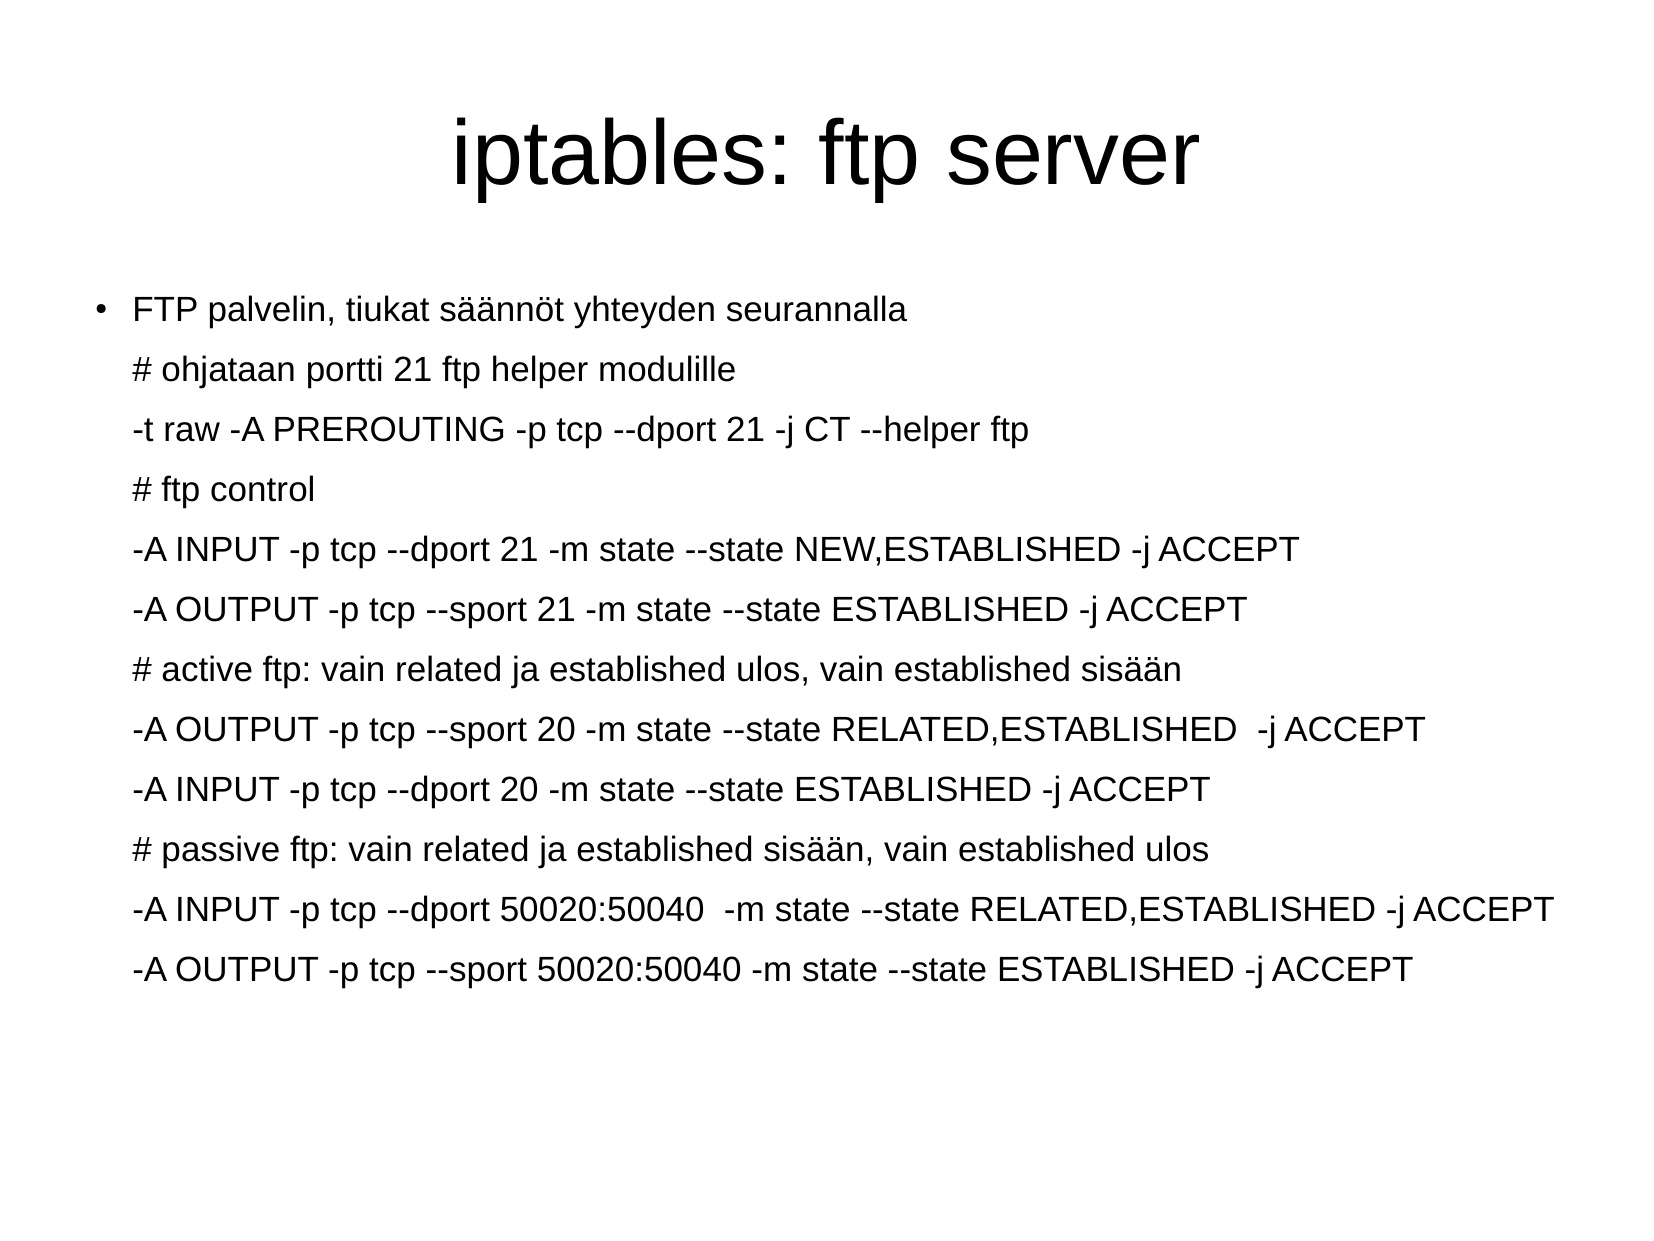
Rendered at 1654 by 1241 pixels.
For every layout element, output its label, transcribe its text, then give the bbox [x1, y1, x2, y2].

list FTP palvelin, tiukat säännöt yhteyden seurannalla # ohjataan portti 21 ftp helper modulille -t raw -A PREROUTING -p tcp --dport 21 -j CT --helper ftp # ftp control -A INPUT -p tcp --dport 21 -m state --state NEW,ESTABLISHED -j ACCEPT -A OUTPUT -p tcp --sport 21 -m state --state ESTABLISHED -j ACCEPT # active ftp: vain related ja established ulos, vain established sisään -A OUTPUT -p tcp --sport 20 -m state --state RELATED,ESTABLISHED -j ACCEPT -A INPUT -p tcp --dport 20 -m state --state ESTABLISHED -j ACCEPT # passive ftp: vain related ja established sisään, vain established ulos -A INPUT -p tcp --dport 50020:50040 -m state --state RELATED,ESTABLISHED -j ACCEPT -A OUTPUT -p tcp --sport 50020:50040 -m state --state ESTABLISHED -j ACCEPT [82, 290, 1571, 1010]
title iptables: ftp server [82, 49, 1571, 257]
